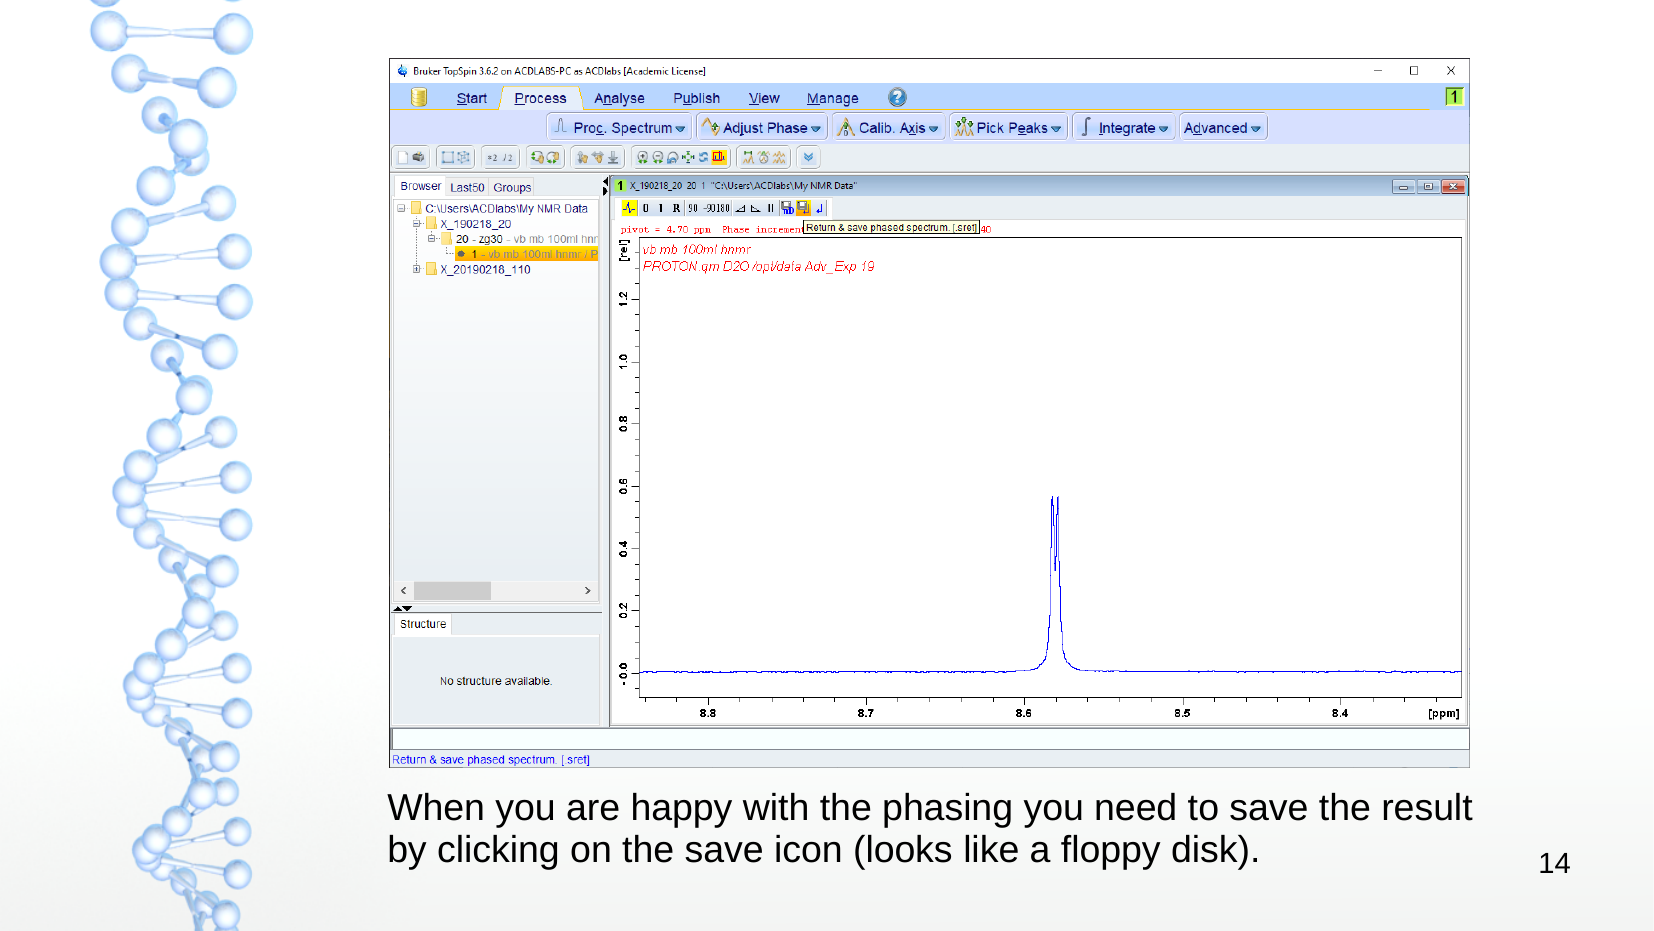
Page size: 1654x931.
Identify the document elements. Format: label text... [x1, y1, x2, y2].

picture [0, 0, 1654, 931]
text_box When you are happy with the phasing you need to save the result by clicking on the save icon (looks like a floppy disk). [372, 779, 1489, 879]
